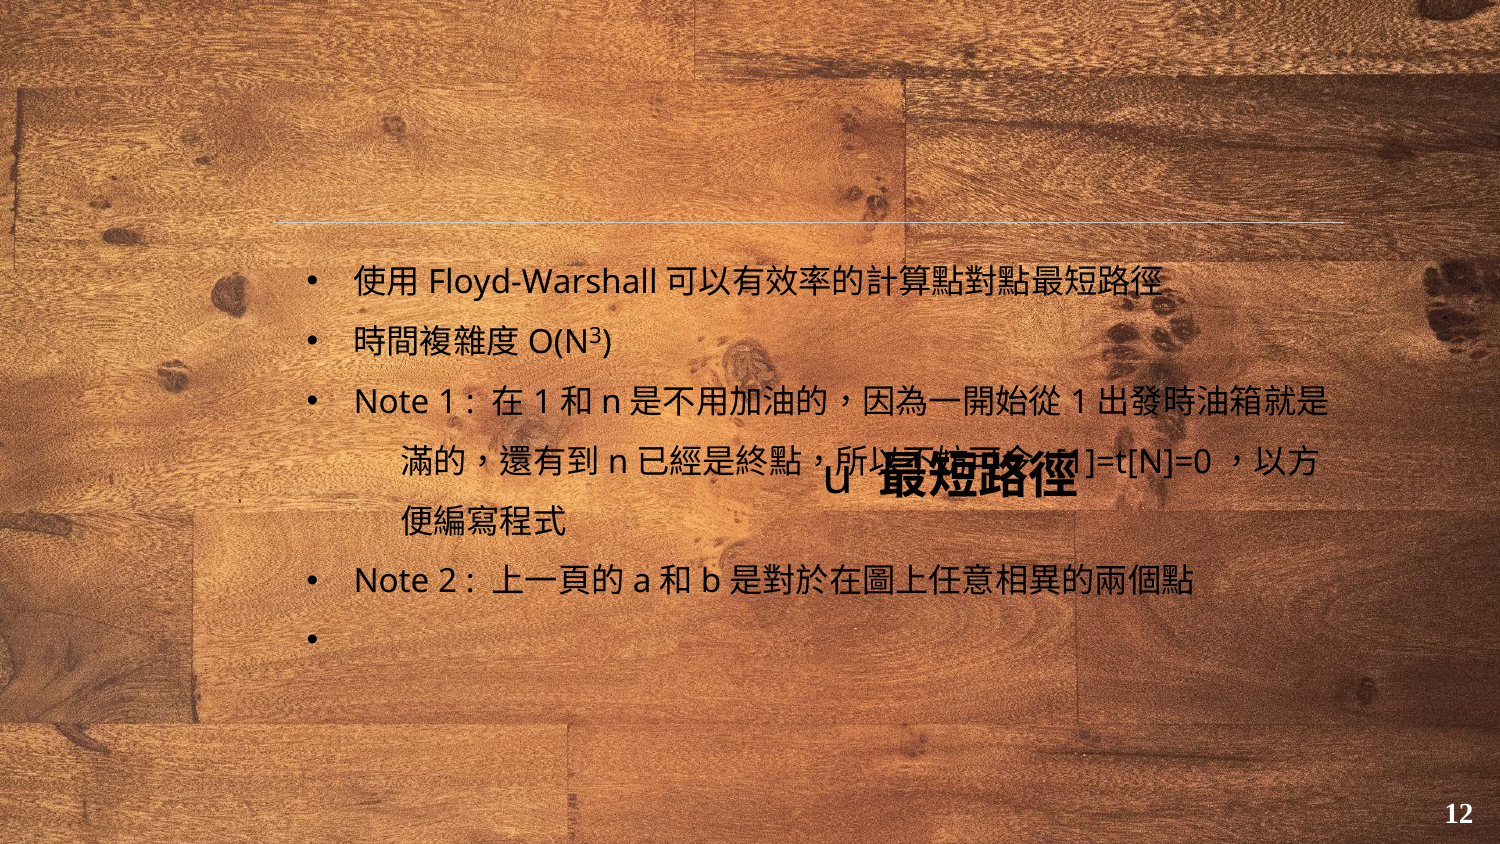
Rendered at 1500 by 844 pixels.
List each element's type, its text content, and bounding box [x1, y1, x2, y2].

title 最短路徑 [255, 117, 1341, 233]
text_box 使用Floyd-Warshall可以有效率的計算點對點最短路徑 時間複雜度O(N3) Note 1 : 在1和n是不用加油的，因為一開始從1出發時油箱就是滿的，還有到n已經是終點，所以不妨可令t[1]=t[N]=0，以方便編寫程式 Note 2 : 上一頁的a和b是對於在圖上任意相異的兩個點 [291, 232, 1361, 665]
slide_number 11 [1429, 779, 1500, 844]
